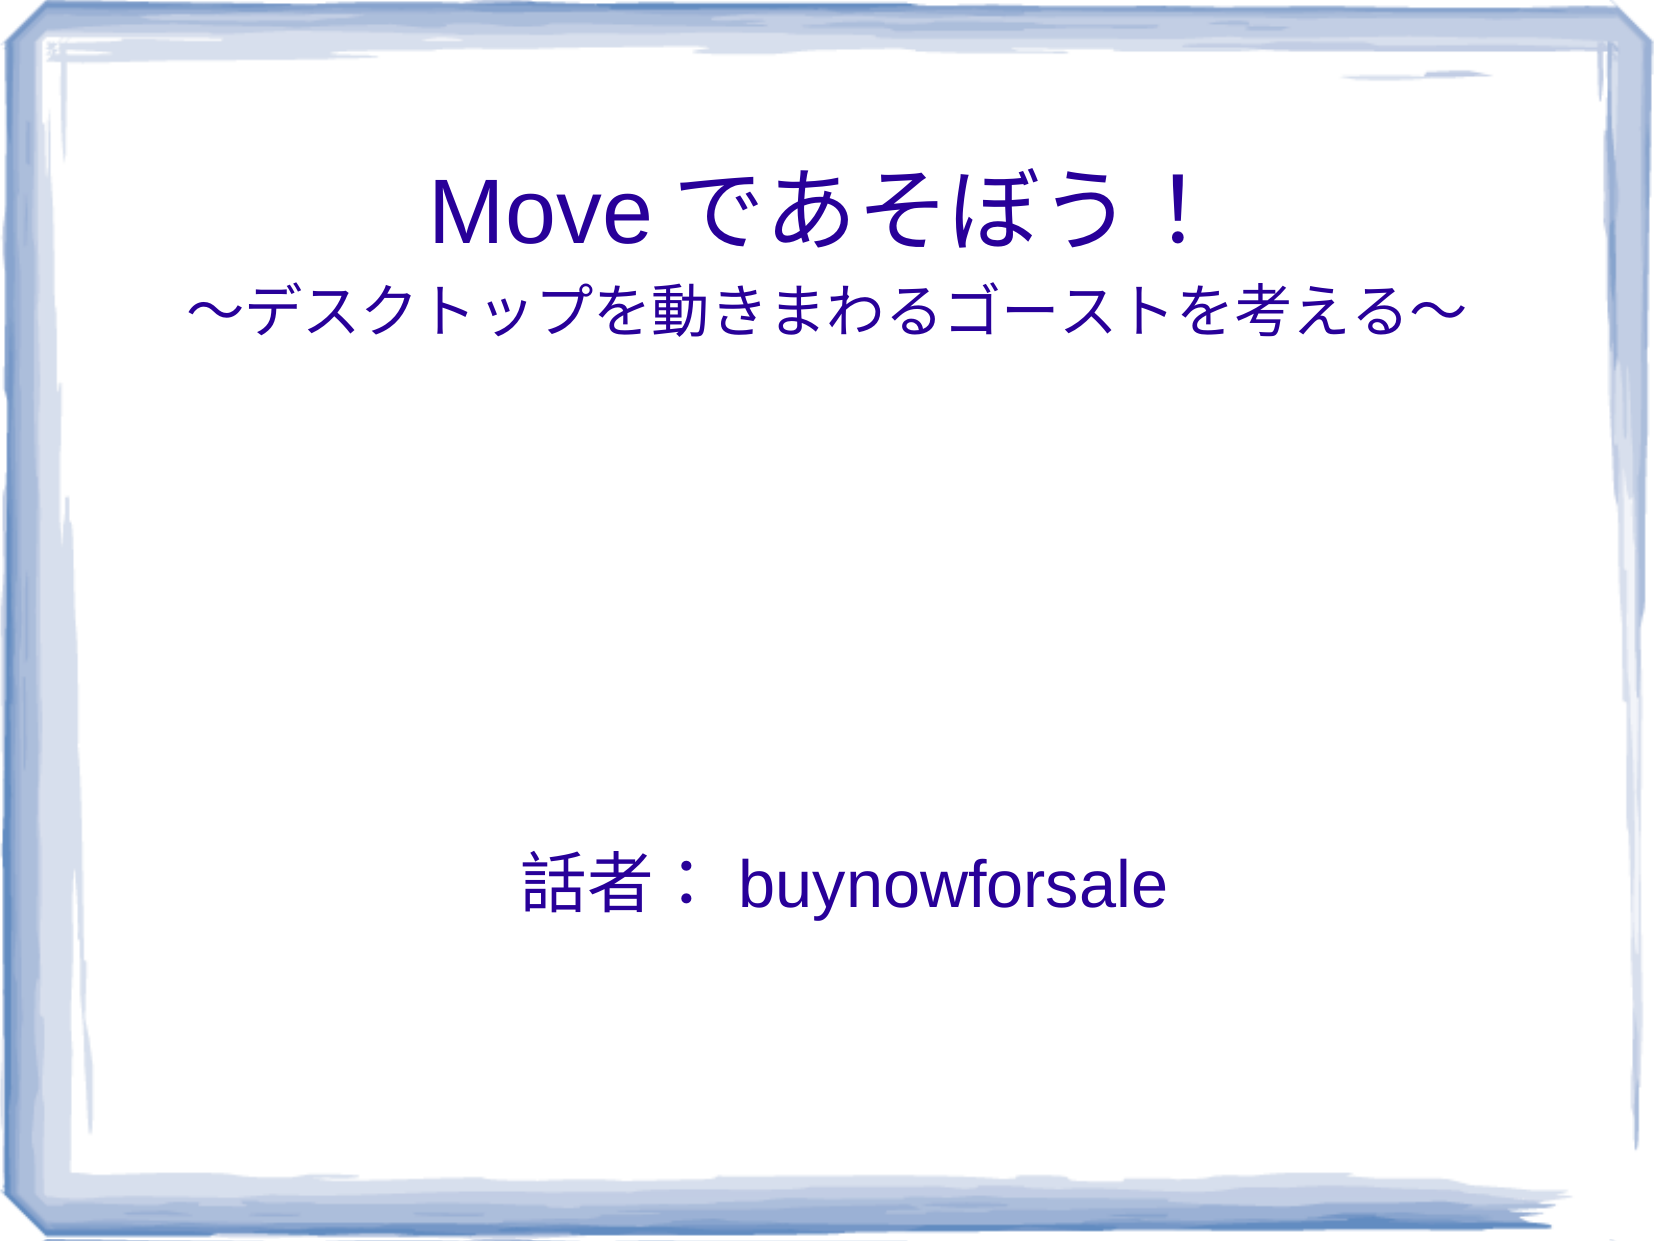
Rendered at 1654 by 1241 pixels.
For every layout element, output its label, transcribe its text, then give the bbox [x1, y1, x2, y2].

subtitle 話者：buynowforsale [118, 620, 1571, 1144]
picture [0, 0, 1654, 1241]
title Moveであそぼう！ 〜デスクトップを動きまわるゴーストを考える〜 [82, 30, 1571, 591]
